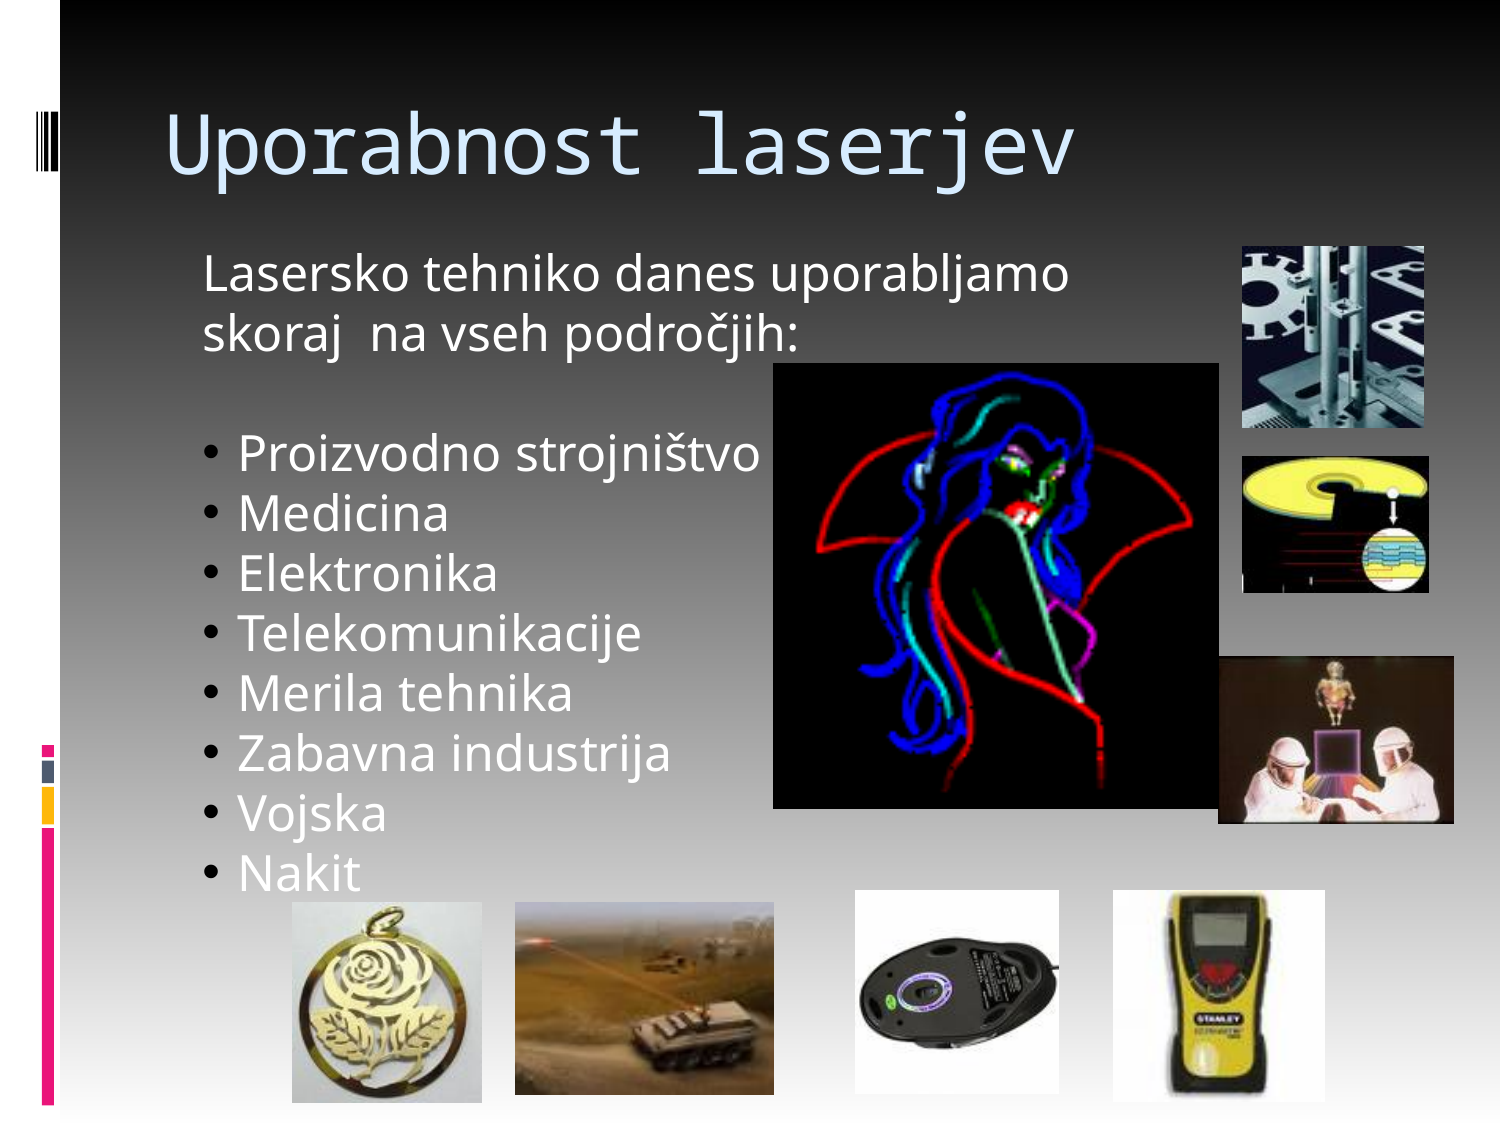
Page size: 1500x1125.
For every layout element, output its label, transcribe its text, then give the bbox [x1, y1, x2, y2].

picture [292, 902, 482, 1103]
text_box Lasersko tehniko danes uporabljamo skoraj na vseh področjih: Proizvodno strojništvo Medicina Elektronika Telekomunikacije Merila tehnika Zabavna industrija Vojska Nakit [187, 234, 1184, 1000]
picture [855, 890, 1059, 1094]
picture [1242, 246, 1424, 428]
title Uporabnost laserjev [150, 83, 1425, 234]
picture [1242, 456, 1429, 593]
picture [773, 363, 1454, 824]
picture [515, 902, 774, 1095]
picture [1113, 890, 1325, 1102]
